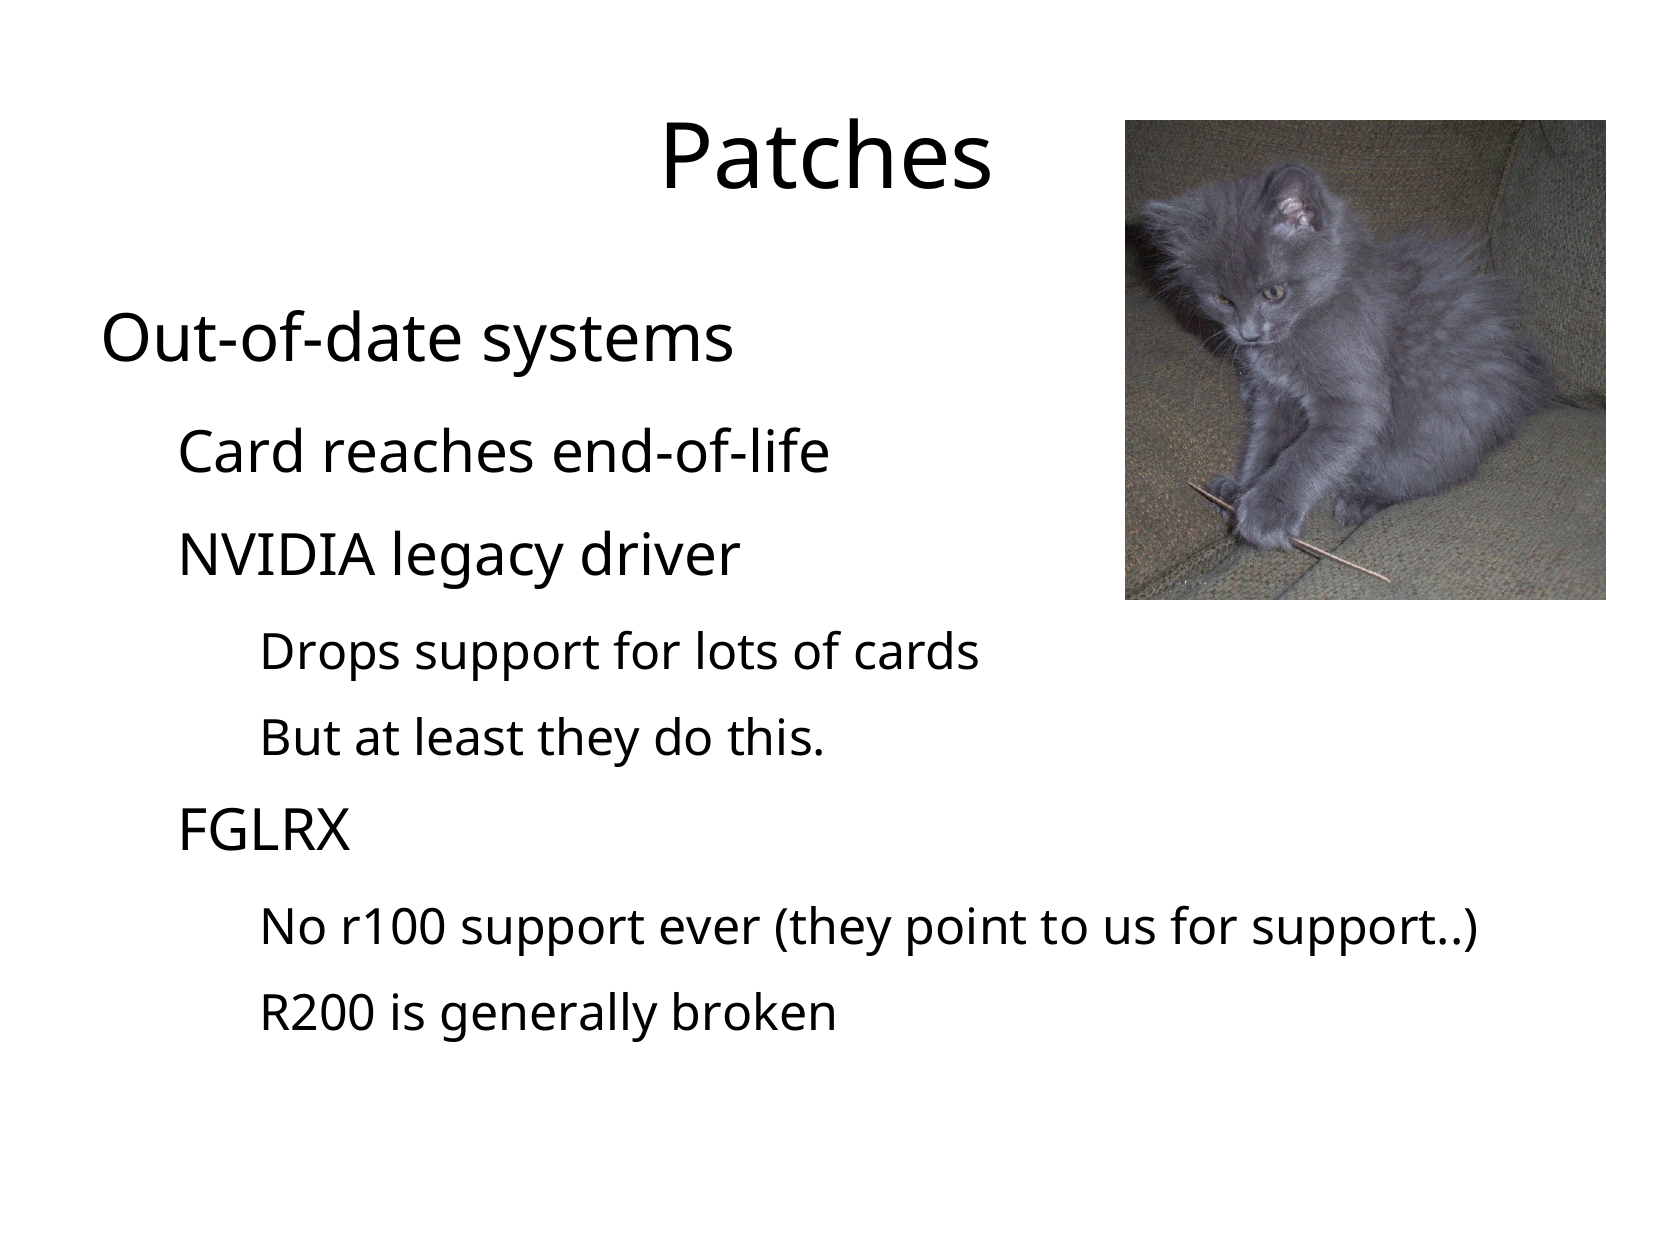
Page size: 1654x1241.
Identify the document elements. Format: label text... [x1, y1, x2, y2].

title Patches [82, 49, 1571, 257]
picture [1125, 120, 1606, 601]
list Out-of-date systems Card reaches end-of-life NVIDIA legacy driver Drops support for lots of cards But at least they do this. FGLRX No r100 support ever (they point to us for support..) R200 is generally broken [82, 290, 1571, 1109]
